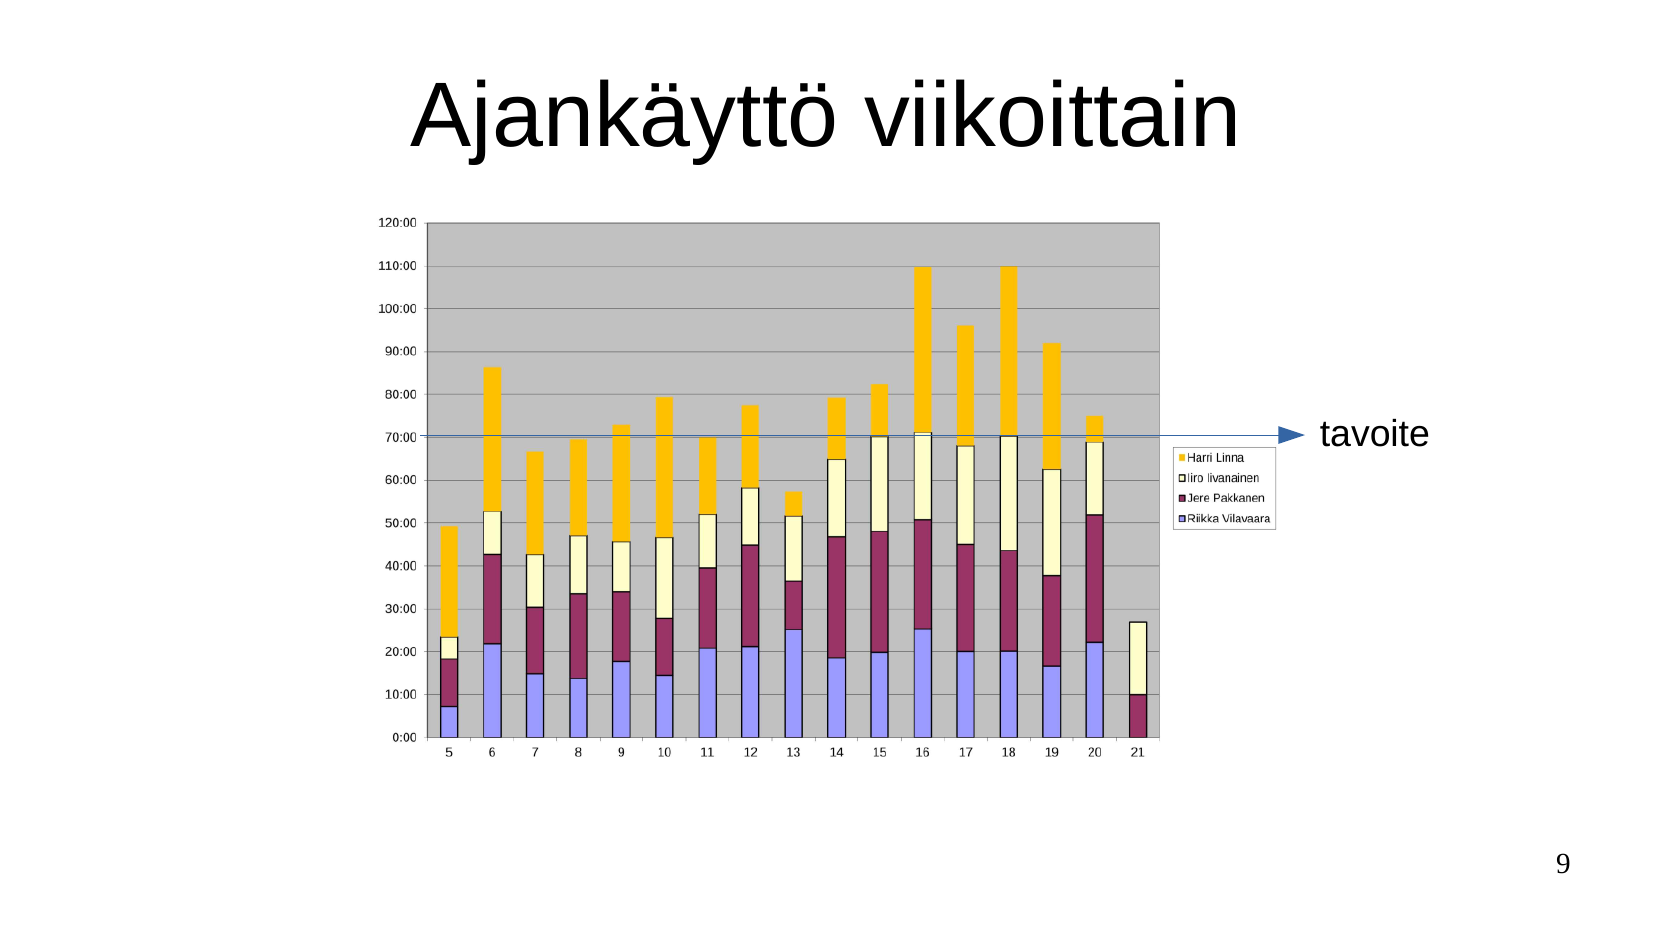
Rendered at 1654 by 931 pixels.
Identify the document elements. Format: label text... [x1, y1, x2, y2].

picture [376, 217, 1277, 757]
text_box tavoite [1305, 405, 1456, 462]
title Ajankäyttö viikoittain [82, 37, 1571, 193]
